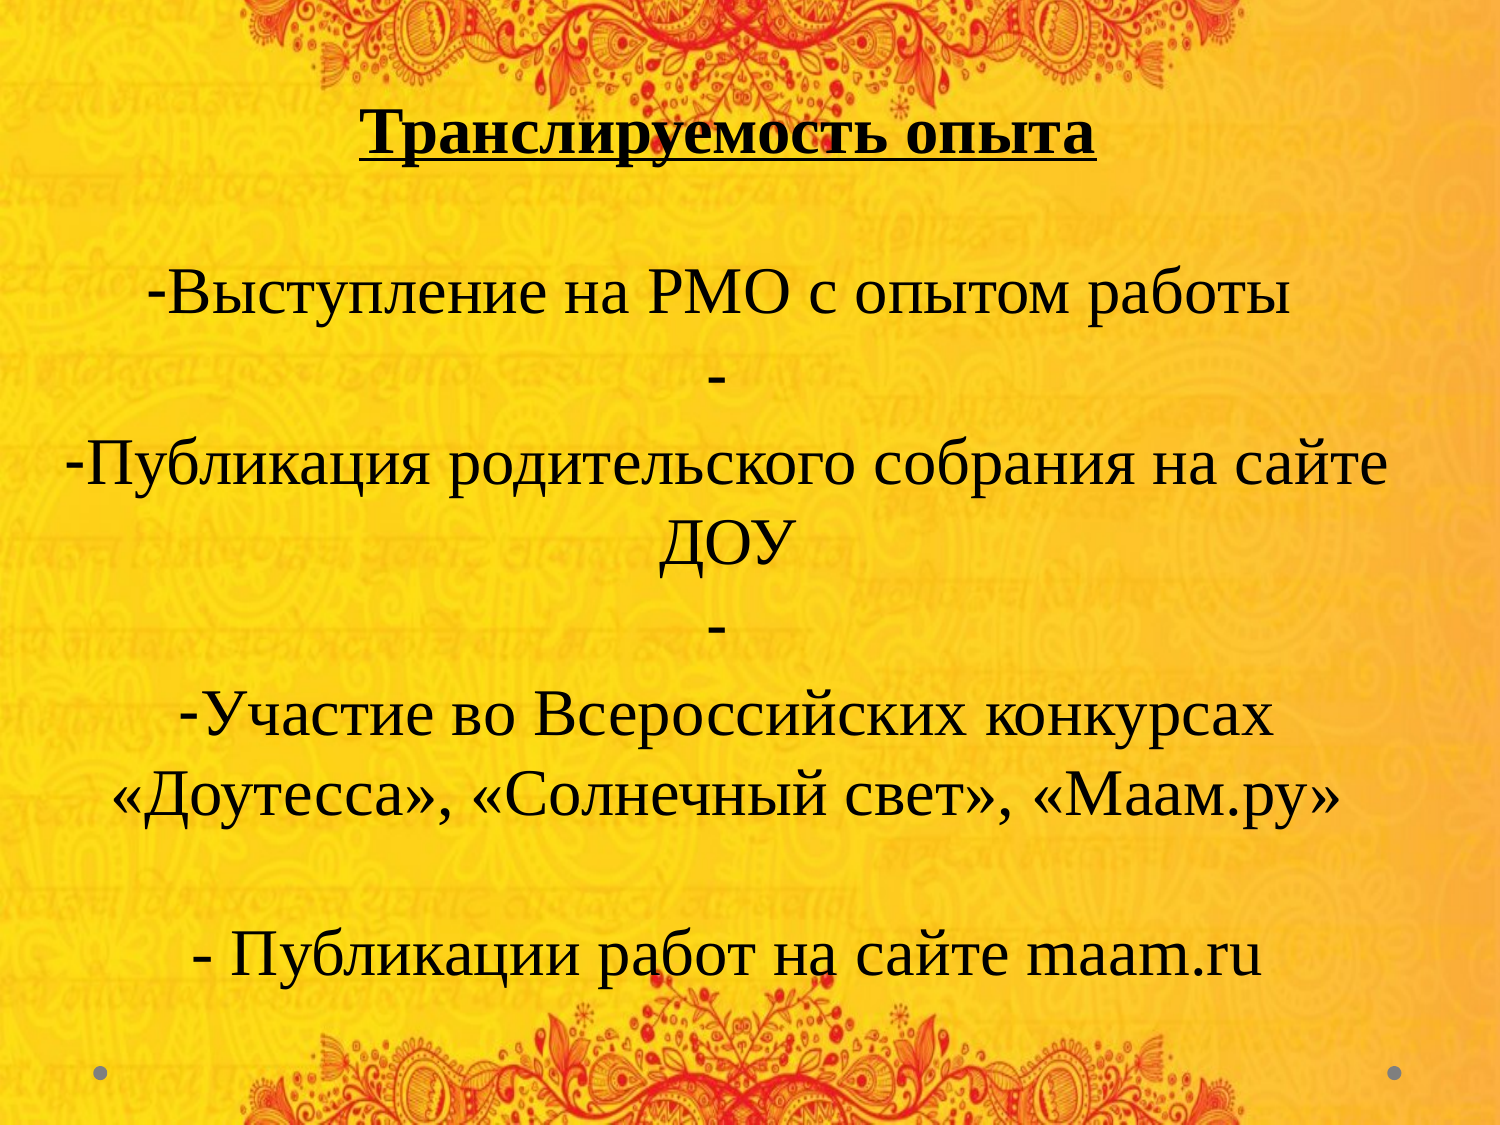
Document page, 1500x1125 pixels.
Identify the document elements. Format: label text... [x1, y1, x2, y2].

text_box Транслируемость опыта Выступление на РМО с опытом работы Публикация родительского собрания на сайте ДОУ Участие во Всероссийских конкурсах «Доутесса», «Солнечный свет», «Маам.ру» - Публикации работ на сайте maam.ru [50, 35, 1438, 996]
